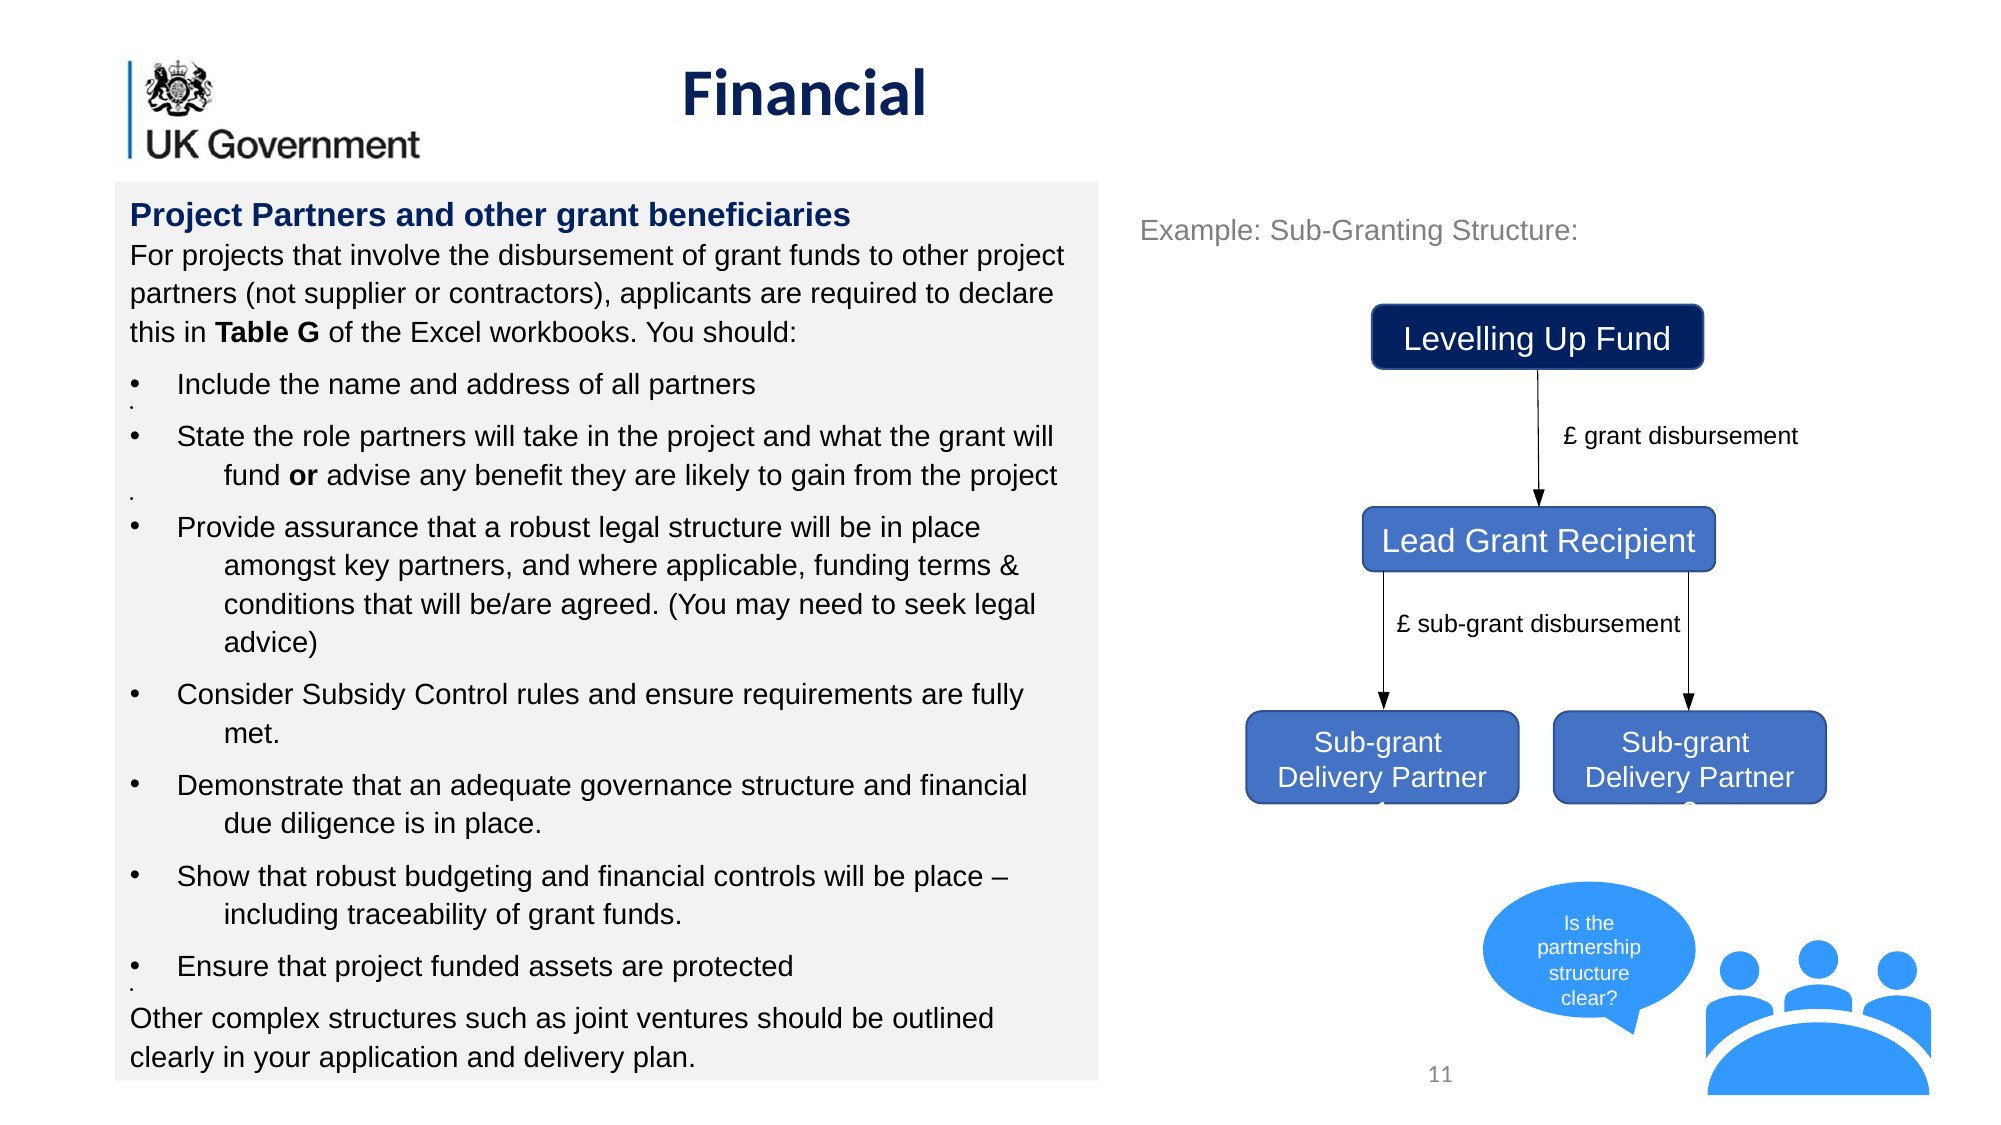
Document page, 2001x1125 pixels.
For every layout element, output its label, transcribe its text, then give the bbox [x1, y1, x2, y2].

text_box 11 [1412, 1042, 1681, 1103]
text_box Sub-grant Delivery Partner 2 [1553, 711, 1827, 804]
text_box Financial [667, 41, 1911, 138]
text_box £ grant disbursement [1548, 412, 1955, 458]
text_box Is the partnership structure clear? [1482, 881, 1696, 1035]
text_box Levelling Up Fund [1372, 304, 1704, 369]
text_box Sub-grant Delivery Partner 1 [1246, 711, 1519, 804]
text_box Project Partners and other grant beneficiaries For projects that involve the disbursement of grant funds to other project partners (not supplier or contractors), applicants are required to declare this in Table G of the Excel workbooks. You should: Include the name and address of all partners State the role partners will take in the project and what the grant will fund or advise any benefit they are likely to gain from the project Provide assurance that a robust legal structure will be in place amongst key partners, and where applicable, funding terms & conditions that will be/are agreed. (You may need to seek legal advice) Consider Subsidy Control rules and ensure requirements are fully met. Demonstrate that an adequate governance structure and financial due diligence is in place. Show that robust budgeting and financial controls will be place – including traceability of grant funds. Ensure that project funded assets are protected Other complex structures such as joint ventures should be outlined clearly in your application and delivery plan. [114, 181, 1099, 1049]
text_box Example: Sub-Granting Structure: [1124, 204, 1601, 255]
text_box £ sub-grant disbursement [1381, 600, 1688, 646]
picture [114, 19, 459, 168]
text_box Lead Grant Recipient [1362, 507, 1716, 572]
picture [1681, 884, 1955, 1125]
